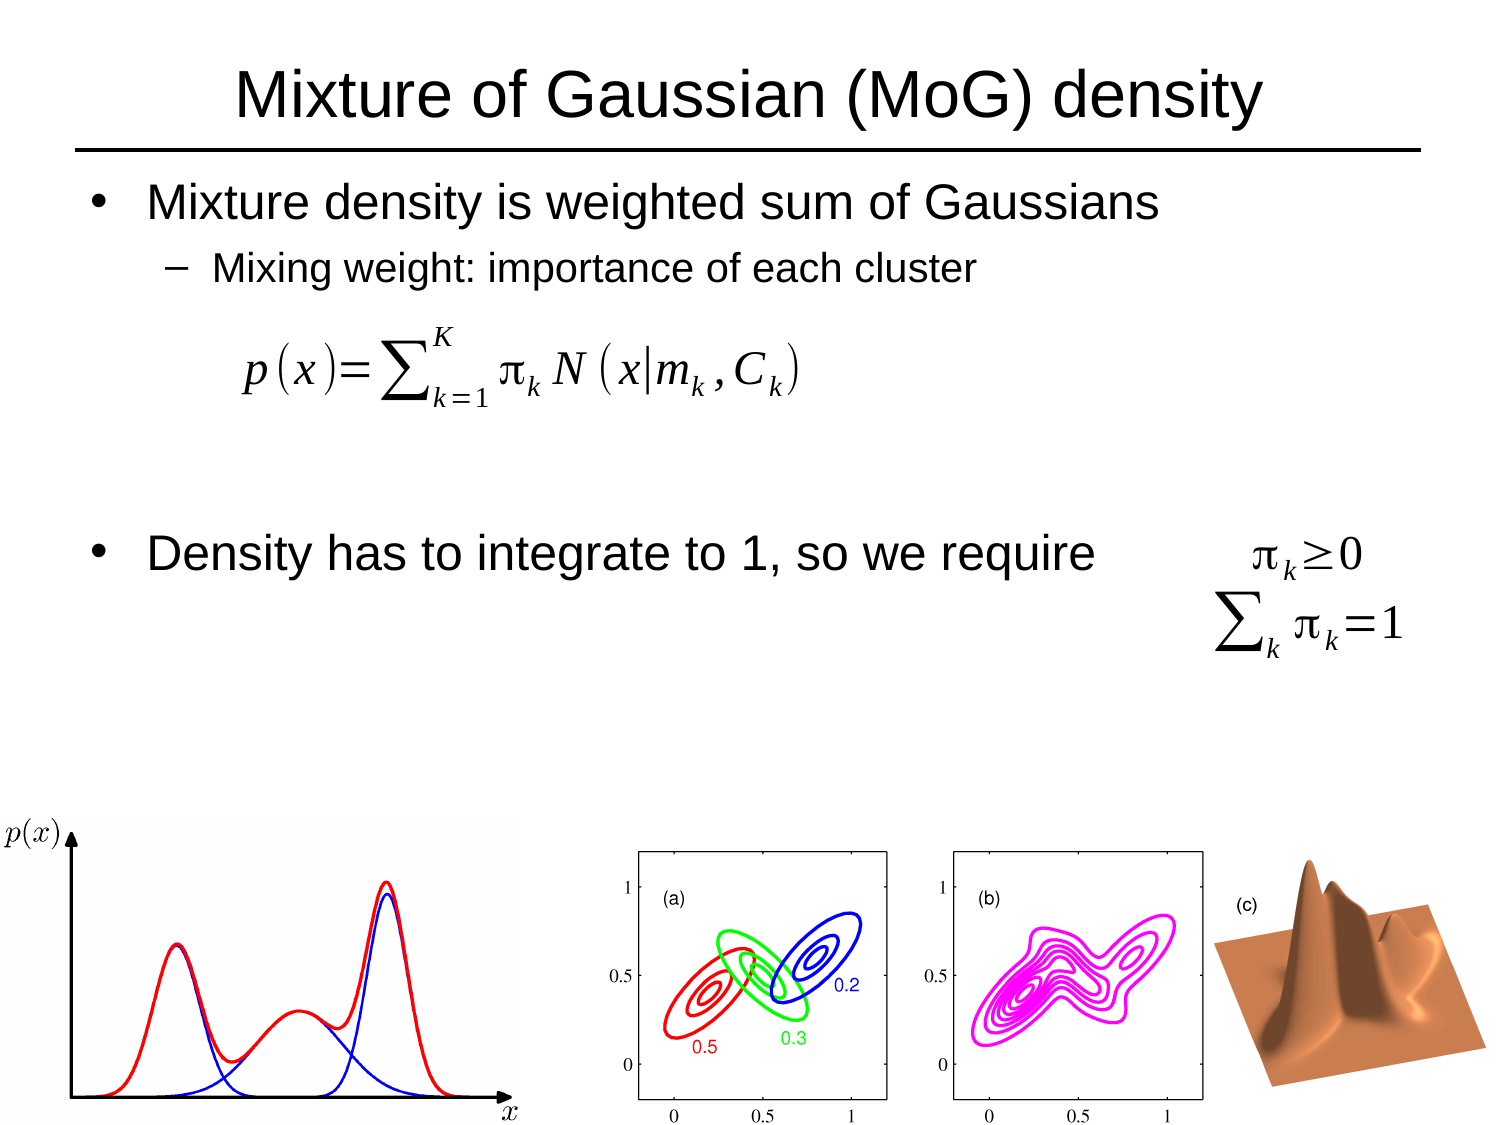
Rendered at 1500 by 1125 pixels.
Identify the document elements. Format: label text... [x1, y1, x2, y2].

picture [0, 815, 520, 1125]
chart [1200, 525, 1417, 665]
picture [920, 839, 1500, 1125]
title Mixture of Gaussian (MoG) density [75, 43, 1426, 139]
list Mixture density is weighted sum of Gaussians Mixing weight: importance of each cluster Density has to integrate to 1, so we require [75, 162, 1426, 1101]
picture [605, 839, 895, 1125]
chart [225, 321, 815, 413]
